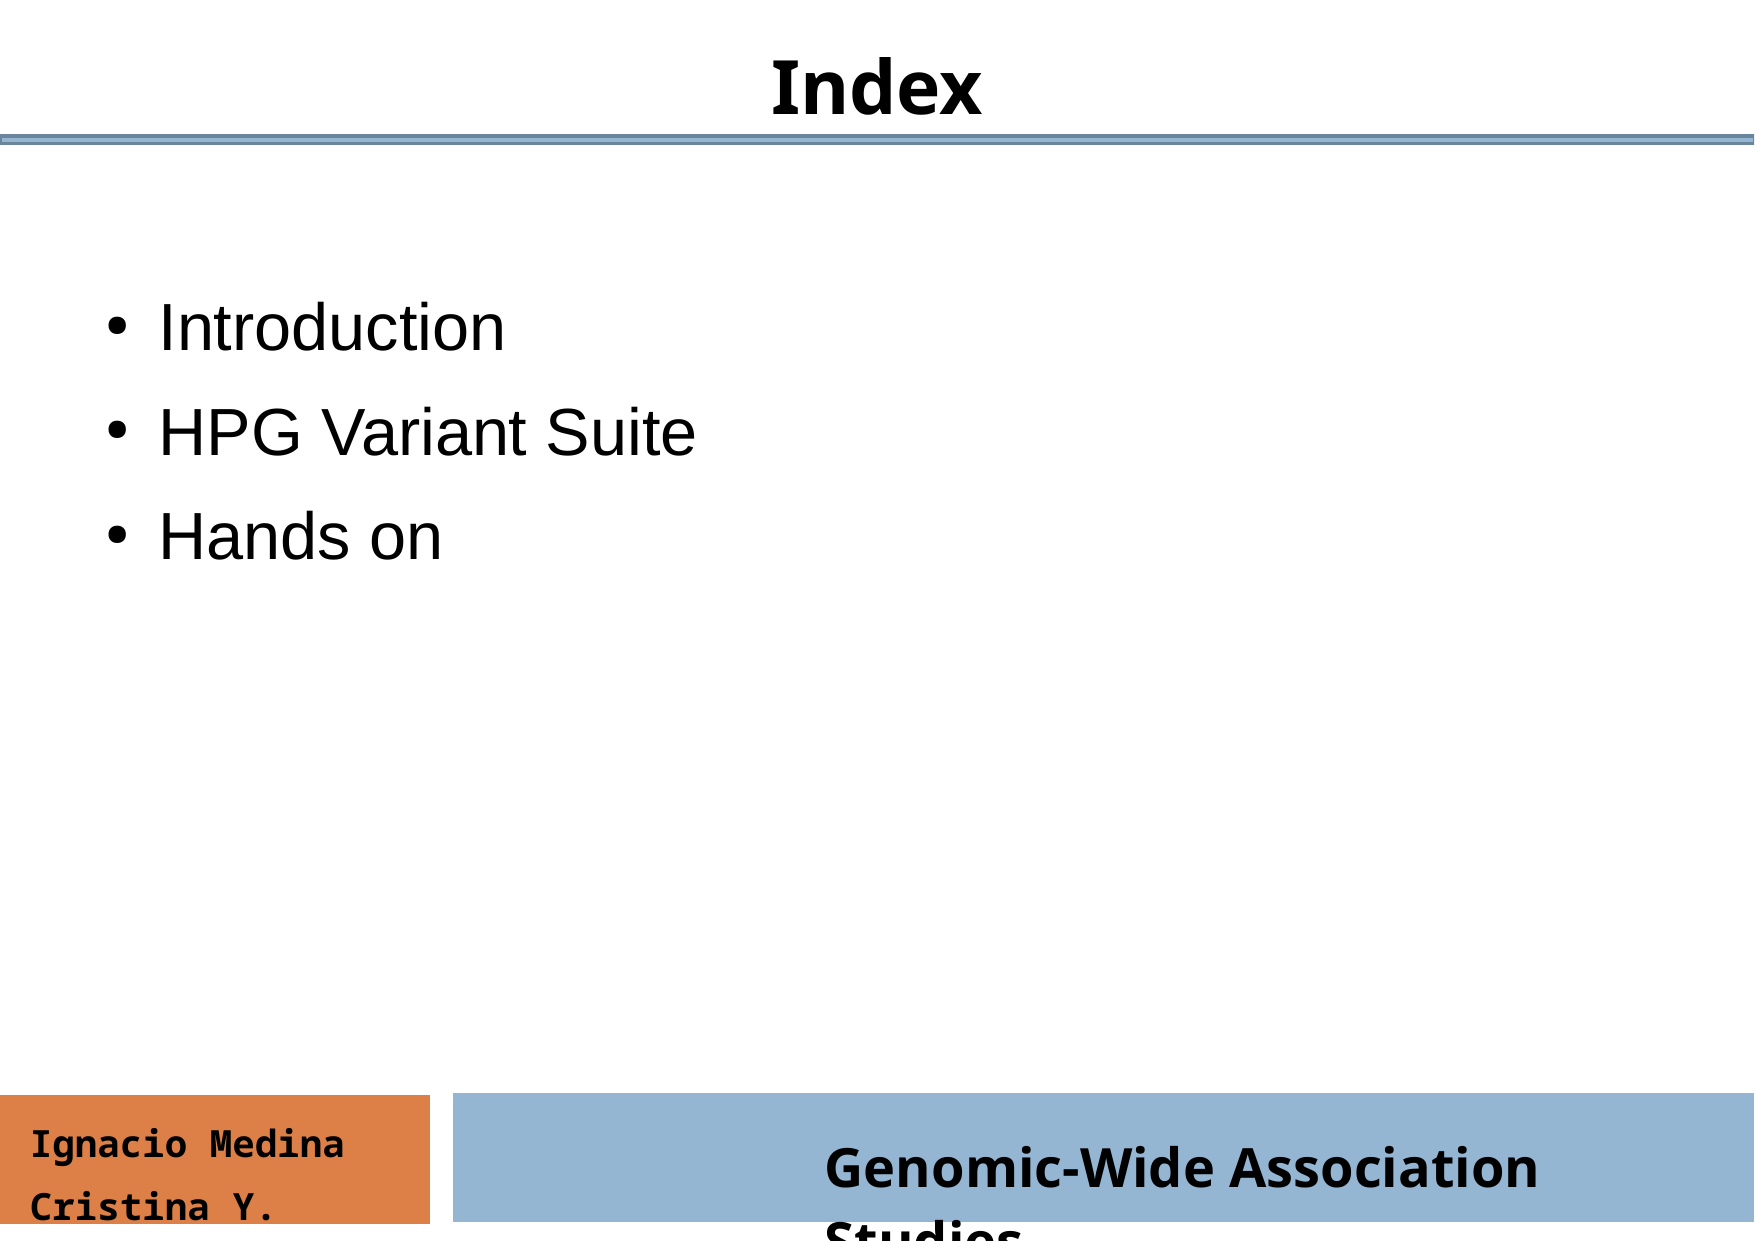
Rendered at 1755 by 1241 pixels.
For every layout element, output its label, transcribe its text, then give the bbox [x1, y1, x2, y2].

list Introduction HPG Variant Suite Hands on [87, 290, 1632, 1010]
text_box Ignacio Medina Cristina Y. González [15, 1110, 421, 1213]
text_box Index [67, 27, 1688, 129]
text_box Genomic-Wide Association Studies [810, 1122, 1726, 1200]
text_box [0, 136, 1754, 144]
